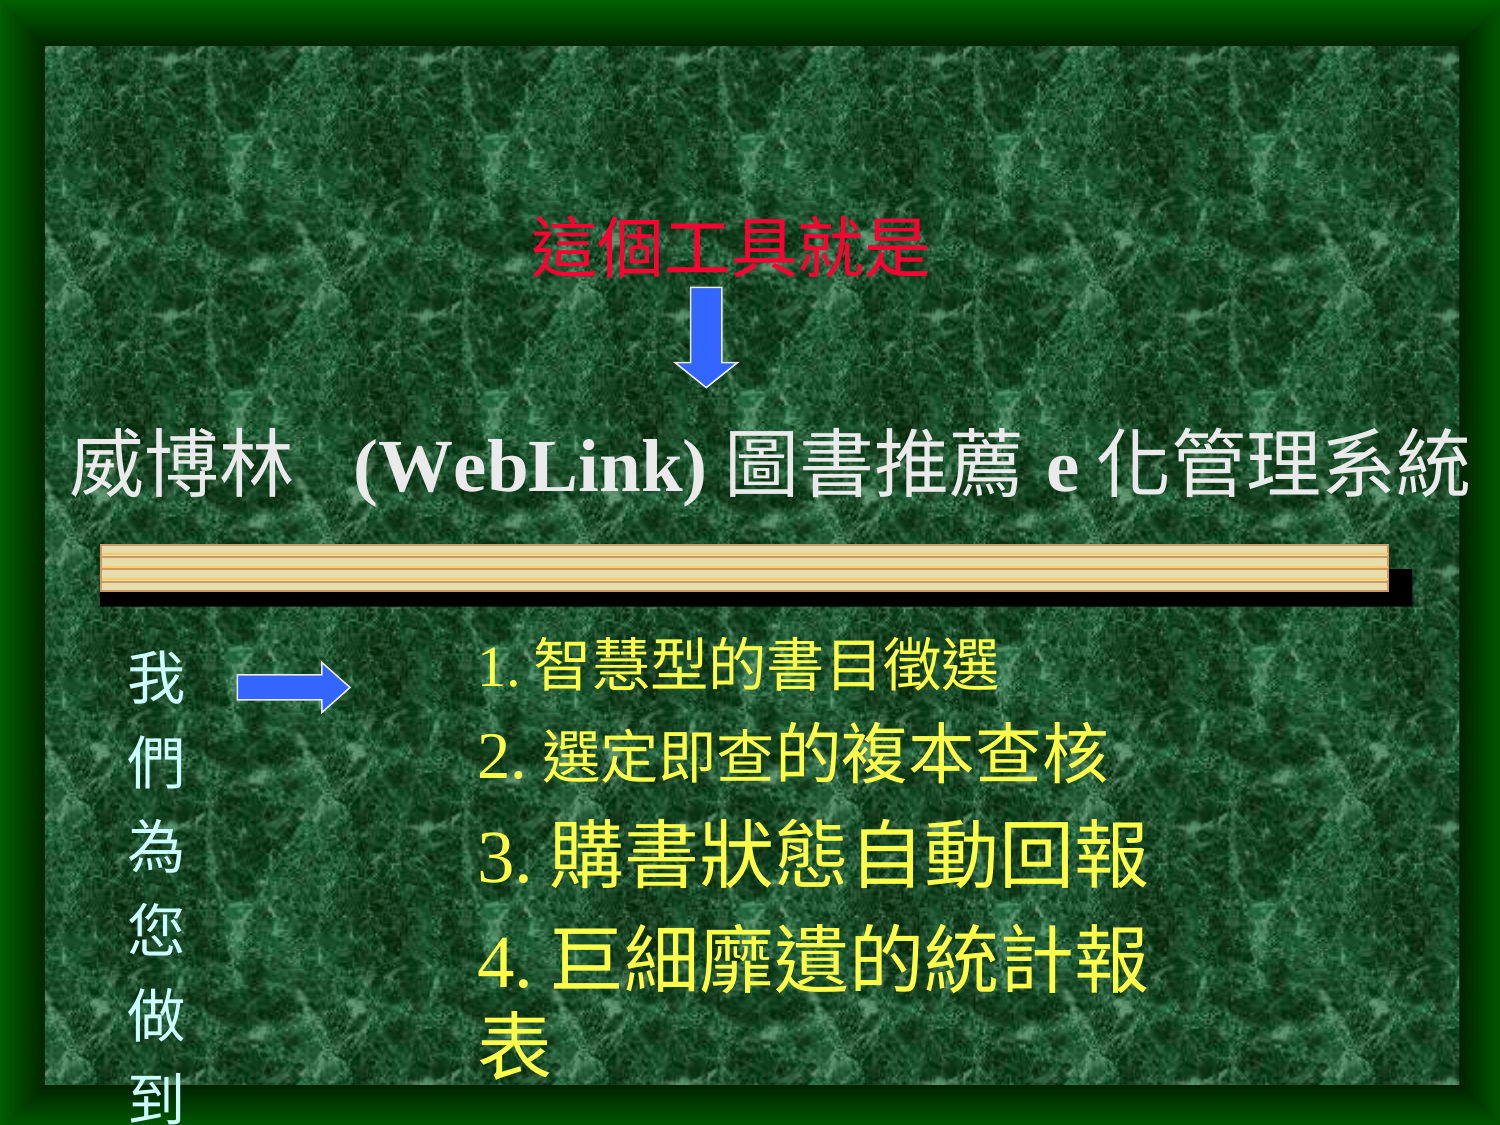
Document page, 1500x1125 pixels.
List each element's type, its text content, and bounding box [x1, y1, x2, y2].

subtitle 1.智慧型的書目徵選 2.選定即查的複本查核 3.購書狀態自動回報 4.巨細靡遺的統計報表 [387, 624, 1175, 1125]
text_box [237, 662, 351, 713]
text_box 這個工具就是 [274, 187, 1188, 300]
text_box [675, 287, 738, 388]
text_box 我 們 為 您 做 到 [112, 624, 201, 1125]
picture [44, 611, 1460, 1085]
picture [44, 46, 1460, 414]
title 威博林 (WebLink)圖書推薦e化管理系統 [41, 414, 1500, 611]
